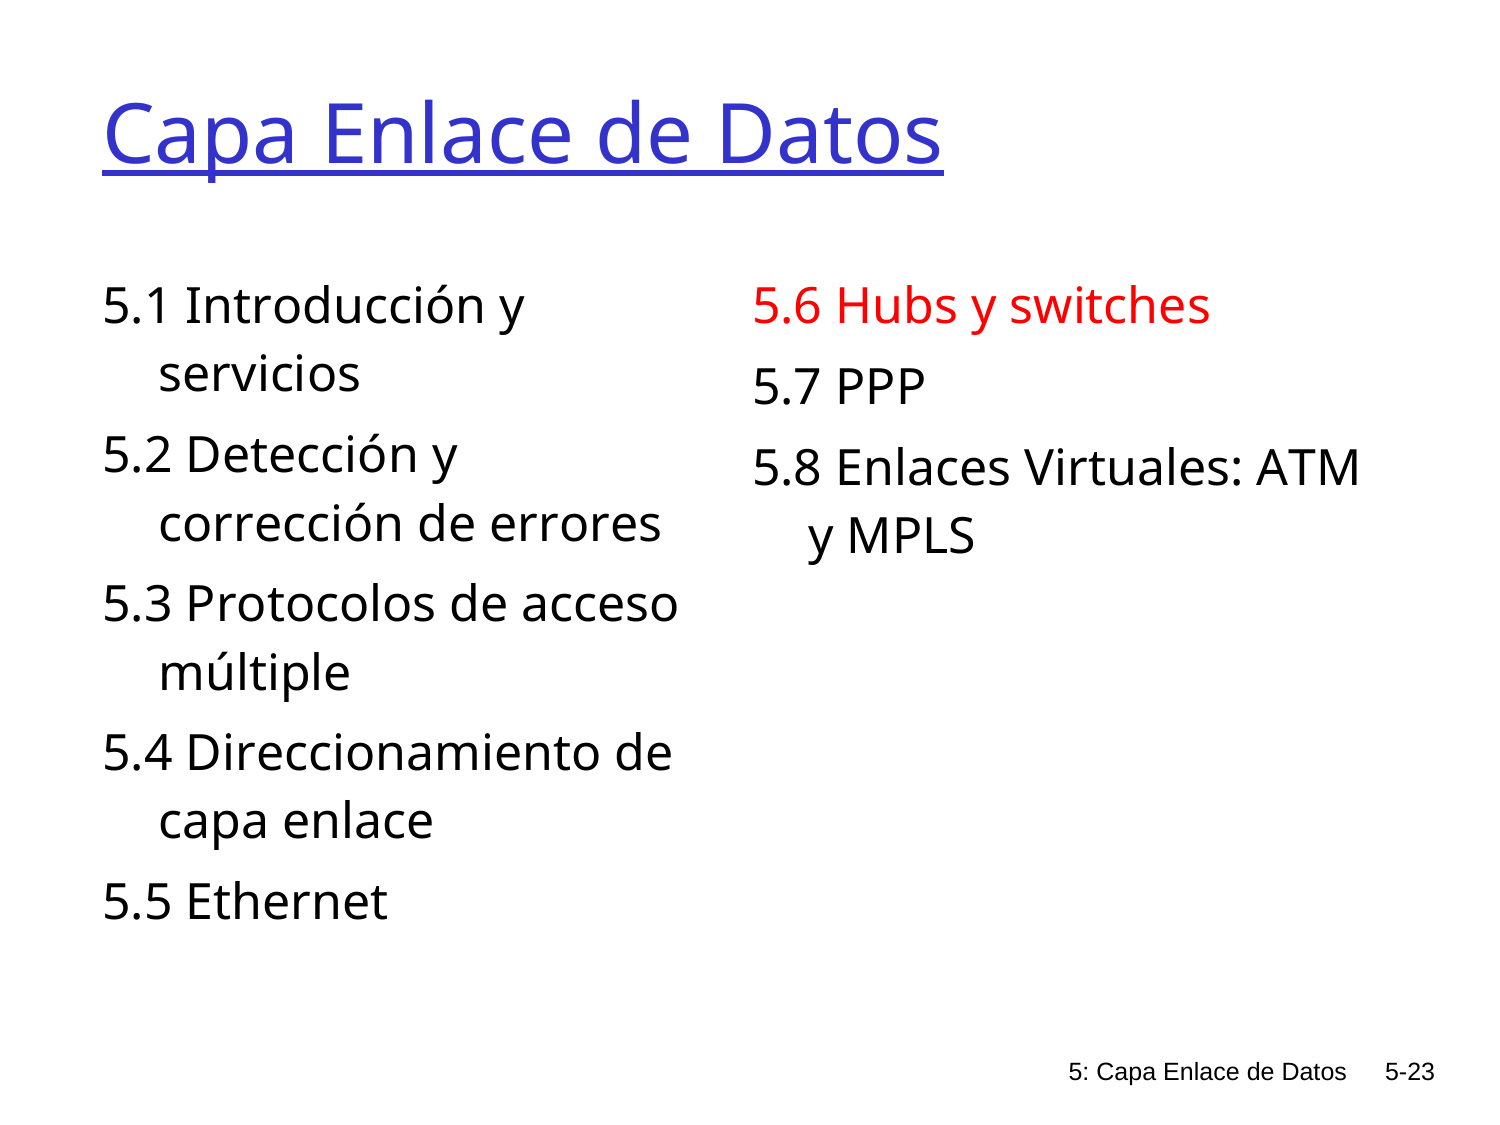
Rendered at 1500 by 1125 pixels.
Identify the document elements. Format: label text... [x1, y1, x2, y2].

title Capa Enlace de Datos [87, 37, 1363, 225]
list 5.6 Hubs y switches 5.7 PPP 5.8 Enlaces Virtuales: ATM y MPLS [737, 262, 1403, 1026]
list 5.1 Introducción y servicios 5.2 Detección y corrección de errores 5.3 Protocolos de acceso múltiple 5.4 Direccionamiento de capa enlace 5.5 Ethernet [87, 262, 713, 1026]
